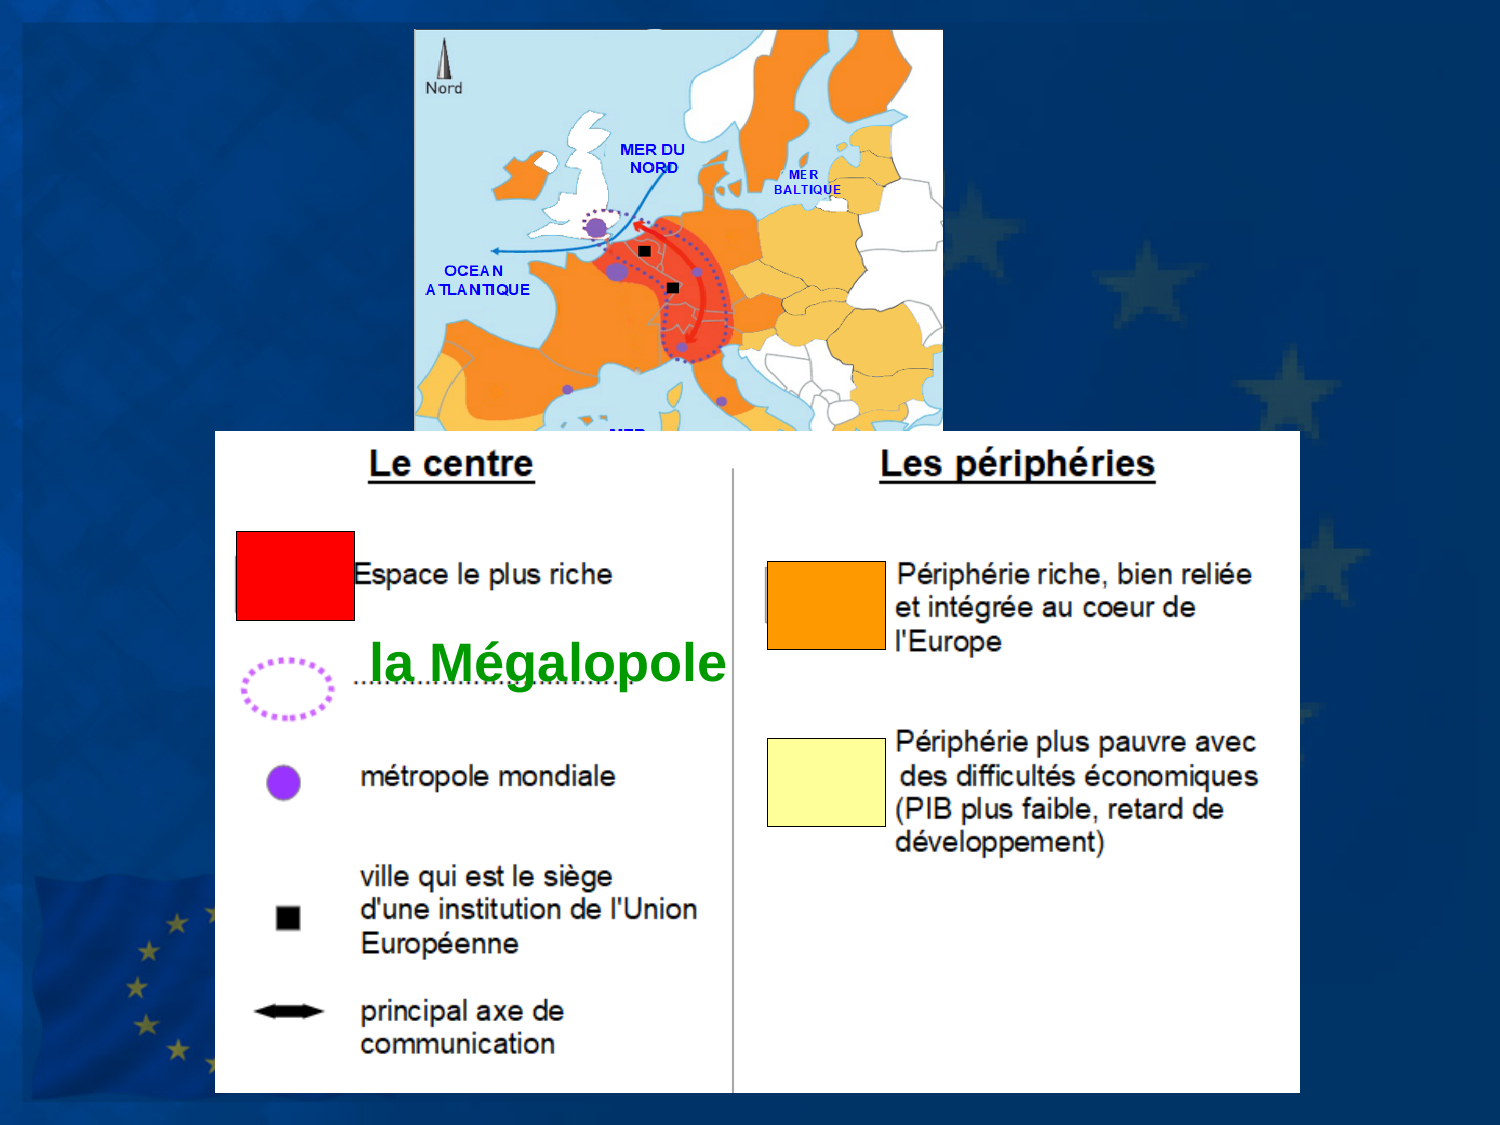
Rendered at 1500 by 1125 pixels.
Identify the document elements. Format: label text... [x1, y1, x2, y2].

picture [0, 0, 1500, 1125]
text_box [767, 561, 886, 650]
text_box [767, 738, 886, 827]
text_box [236, 531, 355, 621]
text_box la Mégalopole [354, 620, 768, 765]
